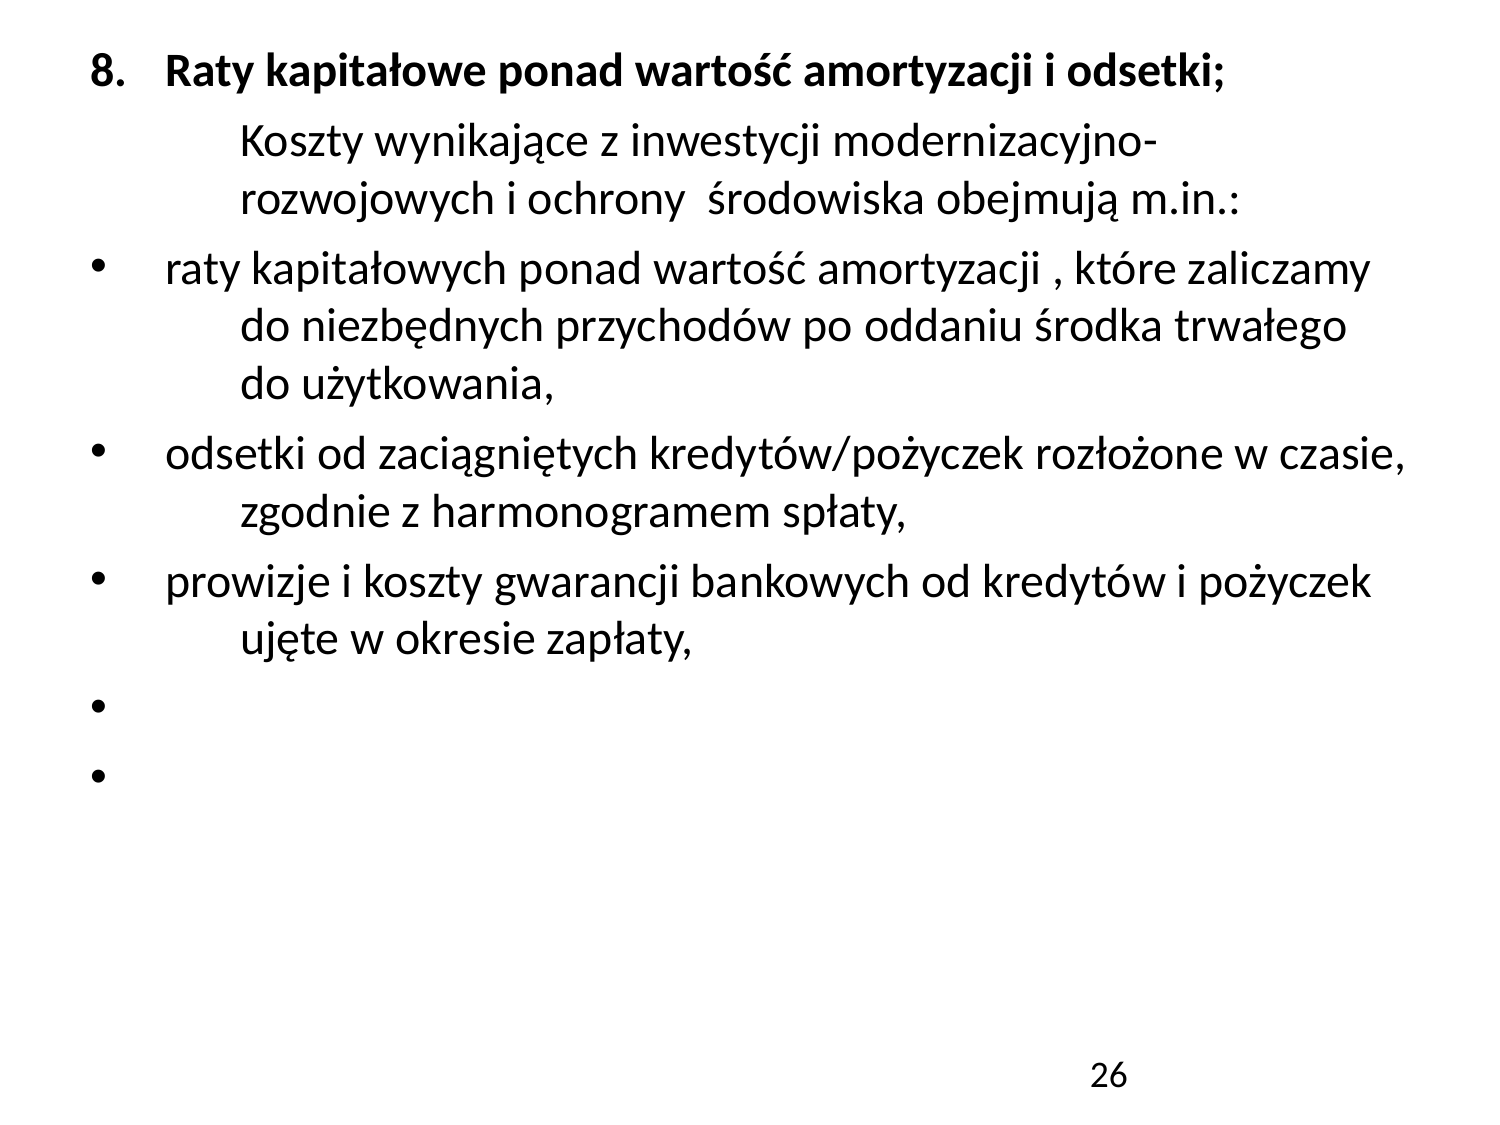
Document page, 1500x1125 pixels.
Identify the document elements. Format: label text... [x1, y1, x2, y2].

list Raty kapitałowe ponad wartość amortyzacji i odsetki; Koszty wynikające z inwestycji modernizacyjno-rozwojowych i ochrony środowiska obejmują m.in.: raty kapitałowych ponad wartość amortyzacji , które zaliczamy do niezbędnych przychodów po oddaniu środka trwałego do użytkowania, odsetki od zaciągniętych kredytów/pożyczek rozłożone w czasie, zgodnie z harmonogramem spłaty, prowizje i koszty gwarancji bankowych od kredytów i pożyczek ujęte w okresie zapłaty, [75, 30, 1426, 1005]
text_box 22 [1074, 1042, 1426, 1103]
